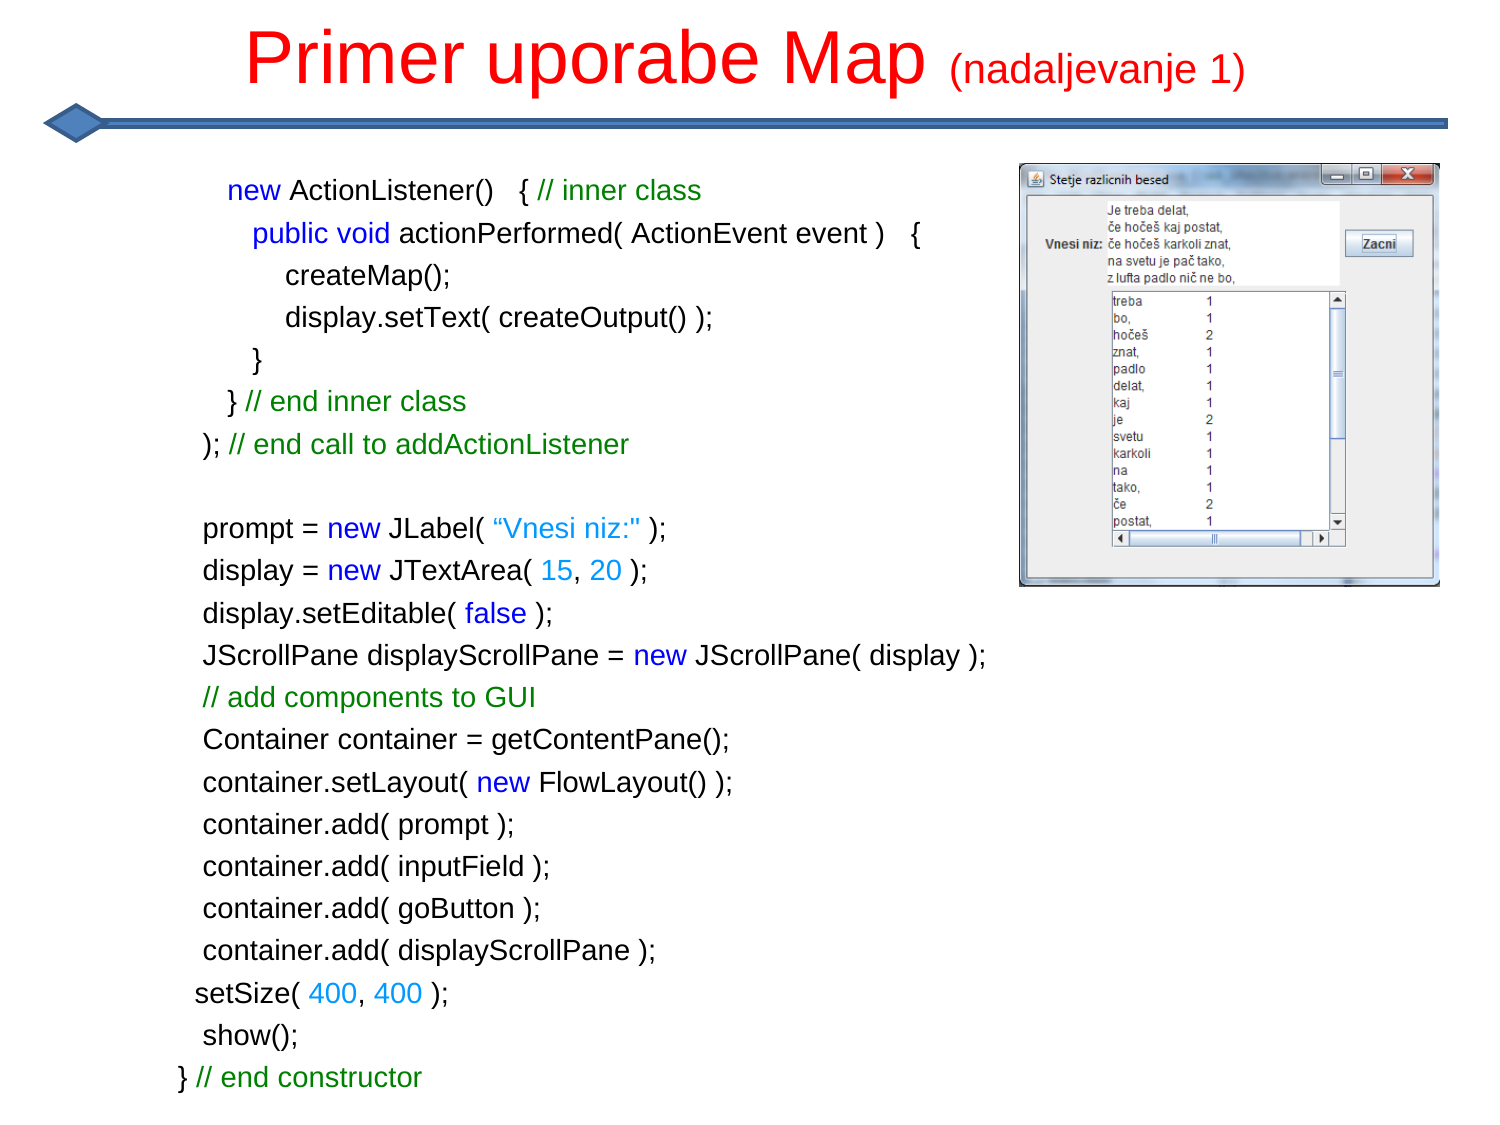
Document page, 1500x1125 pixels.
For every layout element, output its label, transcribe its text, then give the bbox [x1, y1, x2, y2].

text_box new ActionListener() { // inner class public void actionPerformed( ActionEvent event ) { createMap(); display.setText( createOutput() ); } } // end inner class ); // end call to addActionListener prompt = new JLabel( “Vnesi niz:" ); display = new JTextArea( 15, 20 ); display.setEditable( false ); JScrollPane displayScrollPane = new JScrollPane( display ); // add components to GUI Container container = getContentPane(); container.setLayout( new FlowLayout() ); container.add( prompt ); container.add( inputField ); container.add( goButton ); container.add( displayScrollPane ); setSize( 400, 400 ); show(); } // end constructor [105, 163, 1244, 1043]
picture [1244, 163, 1440, 587]
title Primer uporabe Map (nadaljevanje 1) [70, 0, 1421, 108]
